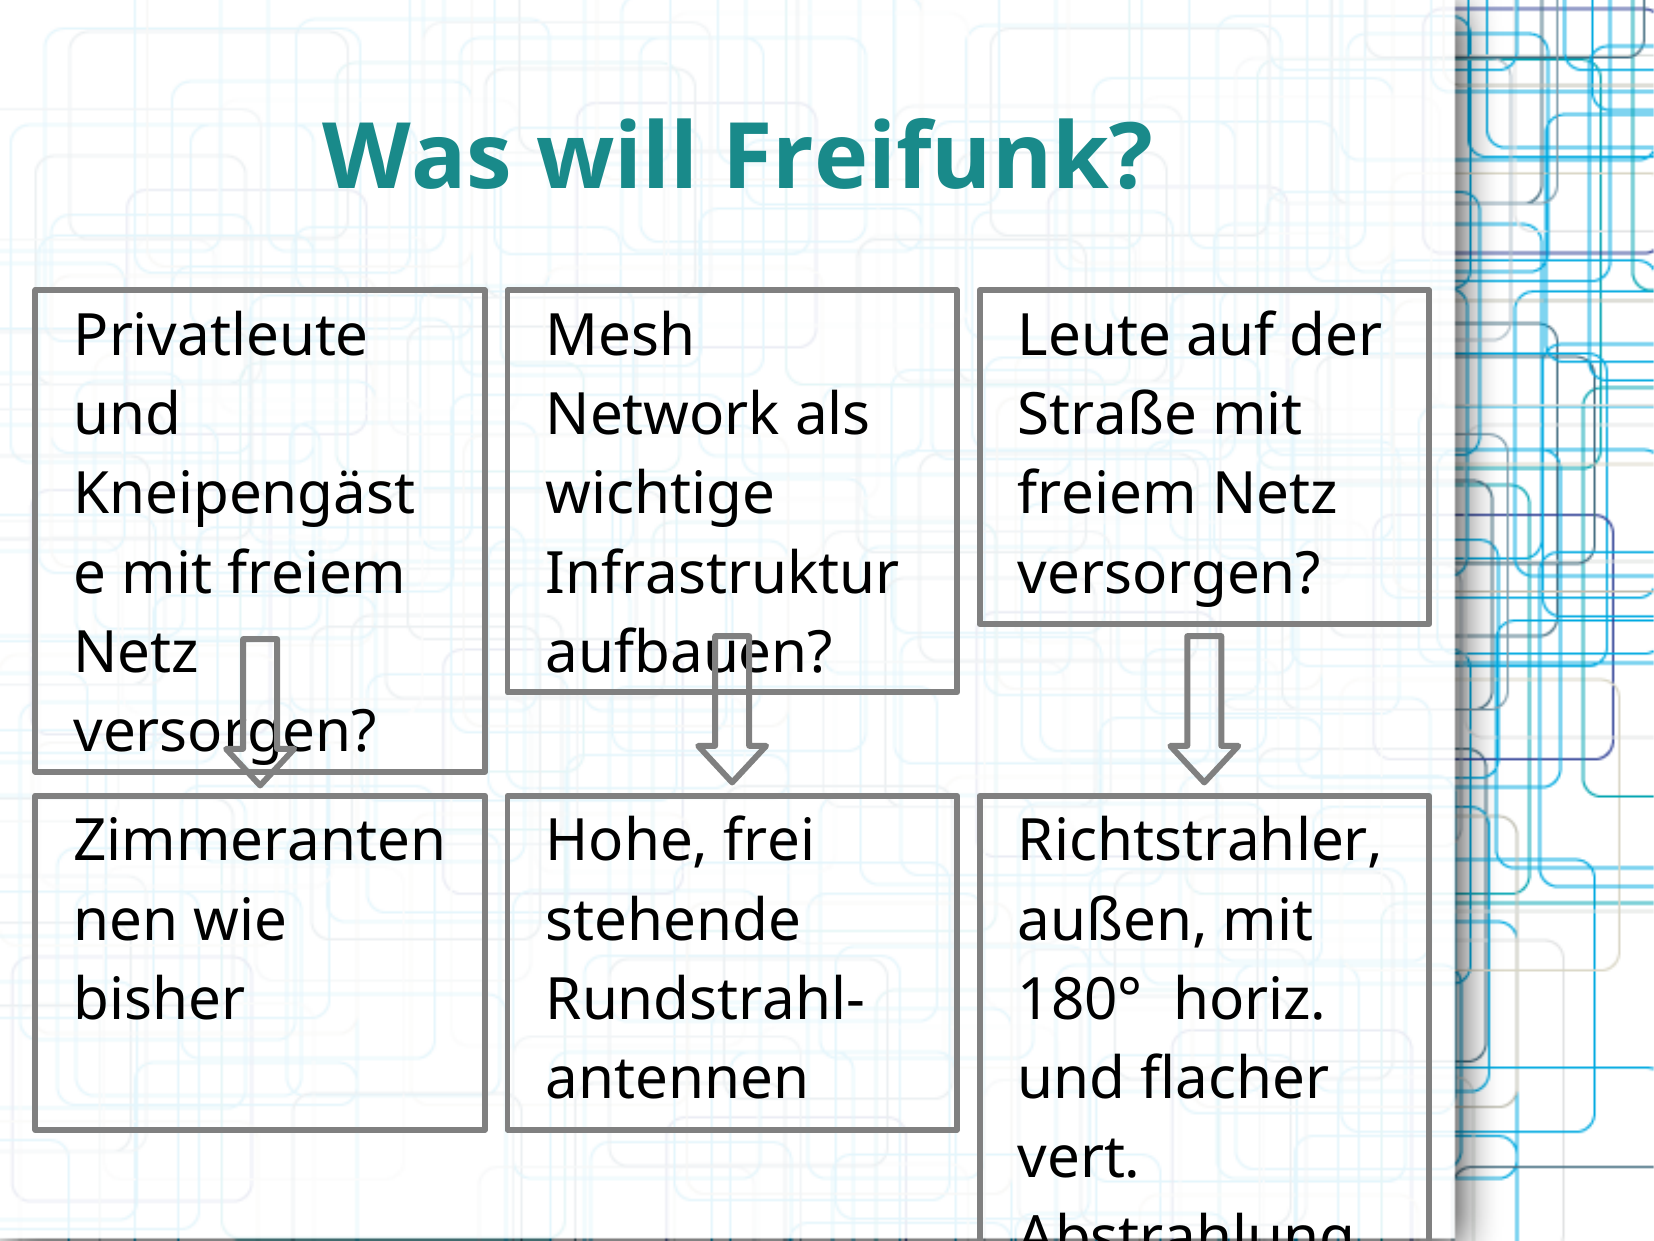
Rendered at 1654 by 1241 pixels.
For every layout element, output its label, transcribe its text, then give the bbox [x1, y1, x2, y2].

list Mesh Network als wichtige Infrastruktur aufbauen? [507, 290, 958, 625]
list Hohe, frei stehende Rundstrahl-antennen [507, 795, 958, 1130]
picture [983, 1130, 1426, 1241]
picture [1206, 1230, 1222, 1241]
picture [1293, 1230, 1309, 1241]
list Privatleute und Kneipengäste mit freiem Netz versorgen? [35, 290, 485, 625]
list Zimmerantennen wie bisher [35, 795, 485, 1130]
list Richtstrahler, außen, mit 180° horiz. und flacher vert. Abstrahlung [979, 795, 1430, 1130]
picture [1029, 1221, 1042, 1239]
picture [1328, 1229, 1345, 1241]
picture [1065, 1230, 1082, 1241]
list Leute auf der Straße mit freiem Netz versorgen? [979, 290, 1430, 625]
title Was will Freifunk? [59, 49, 1418, 257]
picture [0, 0, 1654, 1241]
